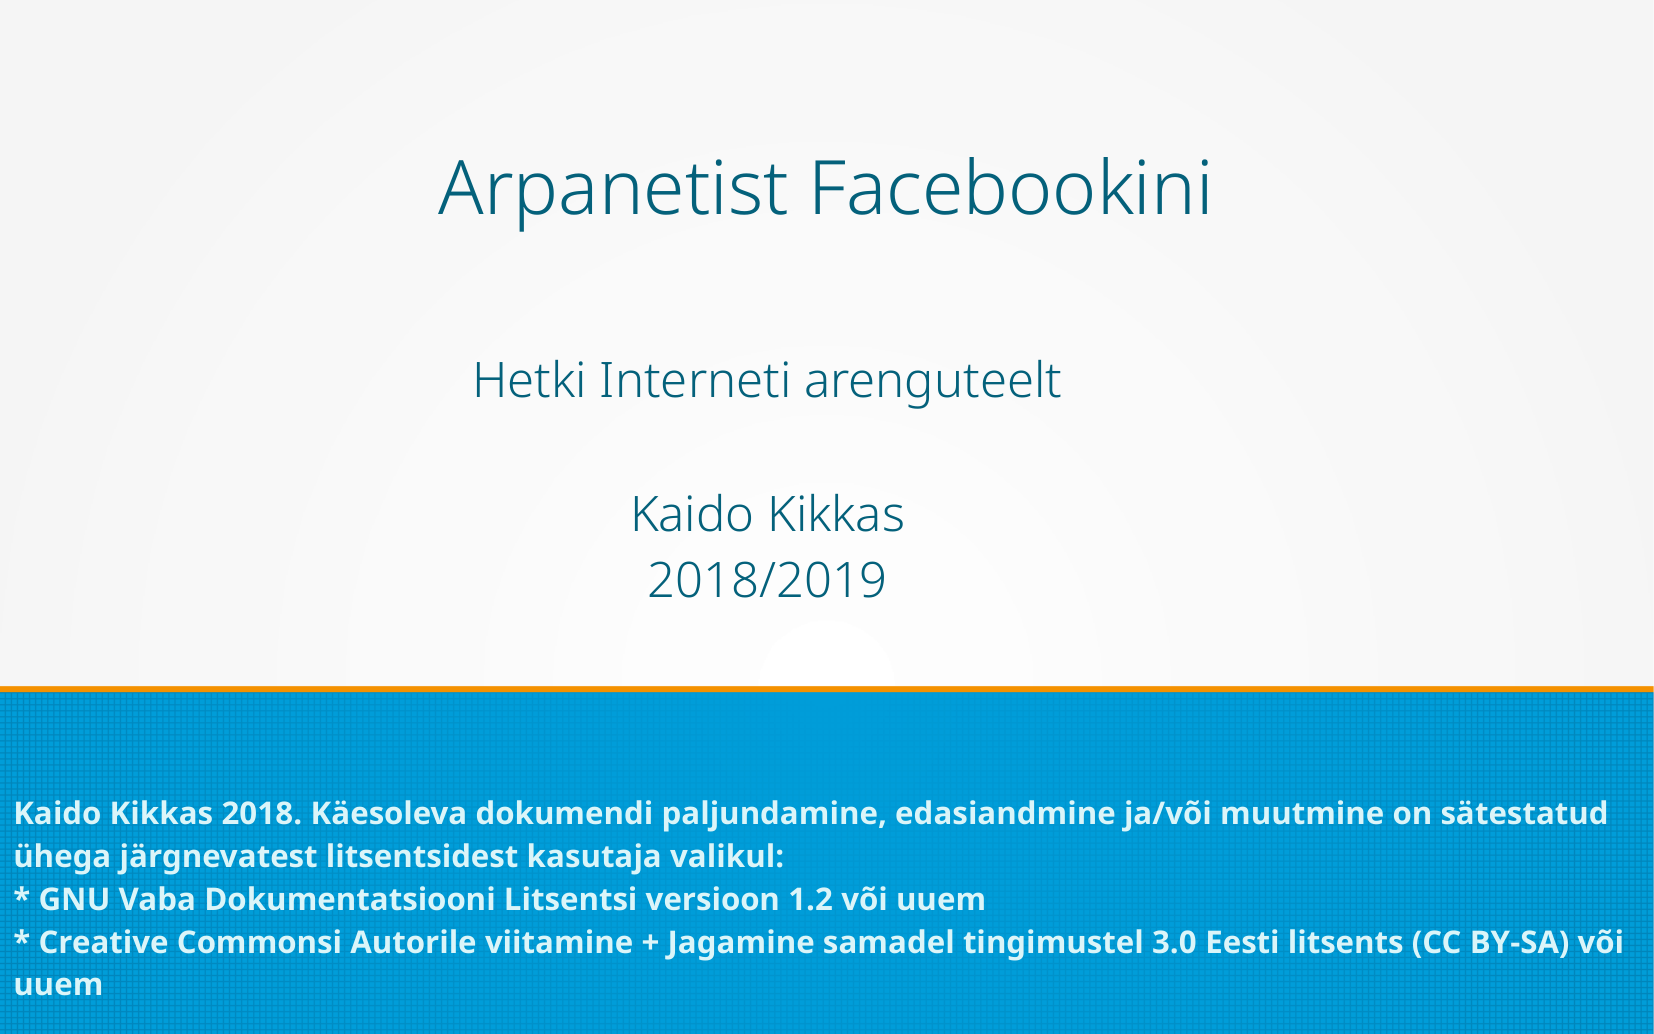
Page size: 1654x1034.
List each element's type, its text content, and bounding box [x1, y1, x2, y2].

picture [0, 0, 1654, 692]
title Arpanetist Facebookini [114, 37, 1539, 237]
subtitle Kaido Kikkas 2018. Käesoleva dokumendi paljundamine, edasiandmine ja/või muutmine on sätestatud ühega järgnevatest litsentsidest kasutaja valikul: * GNU Vaba Dokumentatsiooni Litsentsi versioon 1.2 või uuem * Creative Commonsi Autorile viitamine + Jagamine samadel tingimustel 3.0 Eesti litsents (CC BY-SA) või uuem [13, 791, 1630, 1004]
title Hetki Interneti arenguteelt Kaido Kikkas 2018/2019 [212, 342, 1323, 612]
